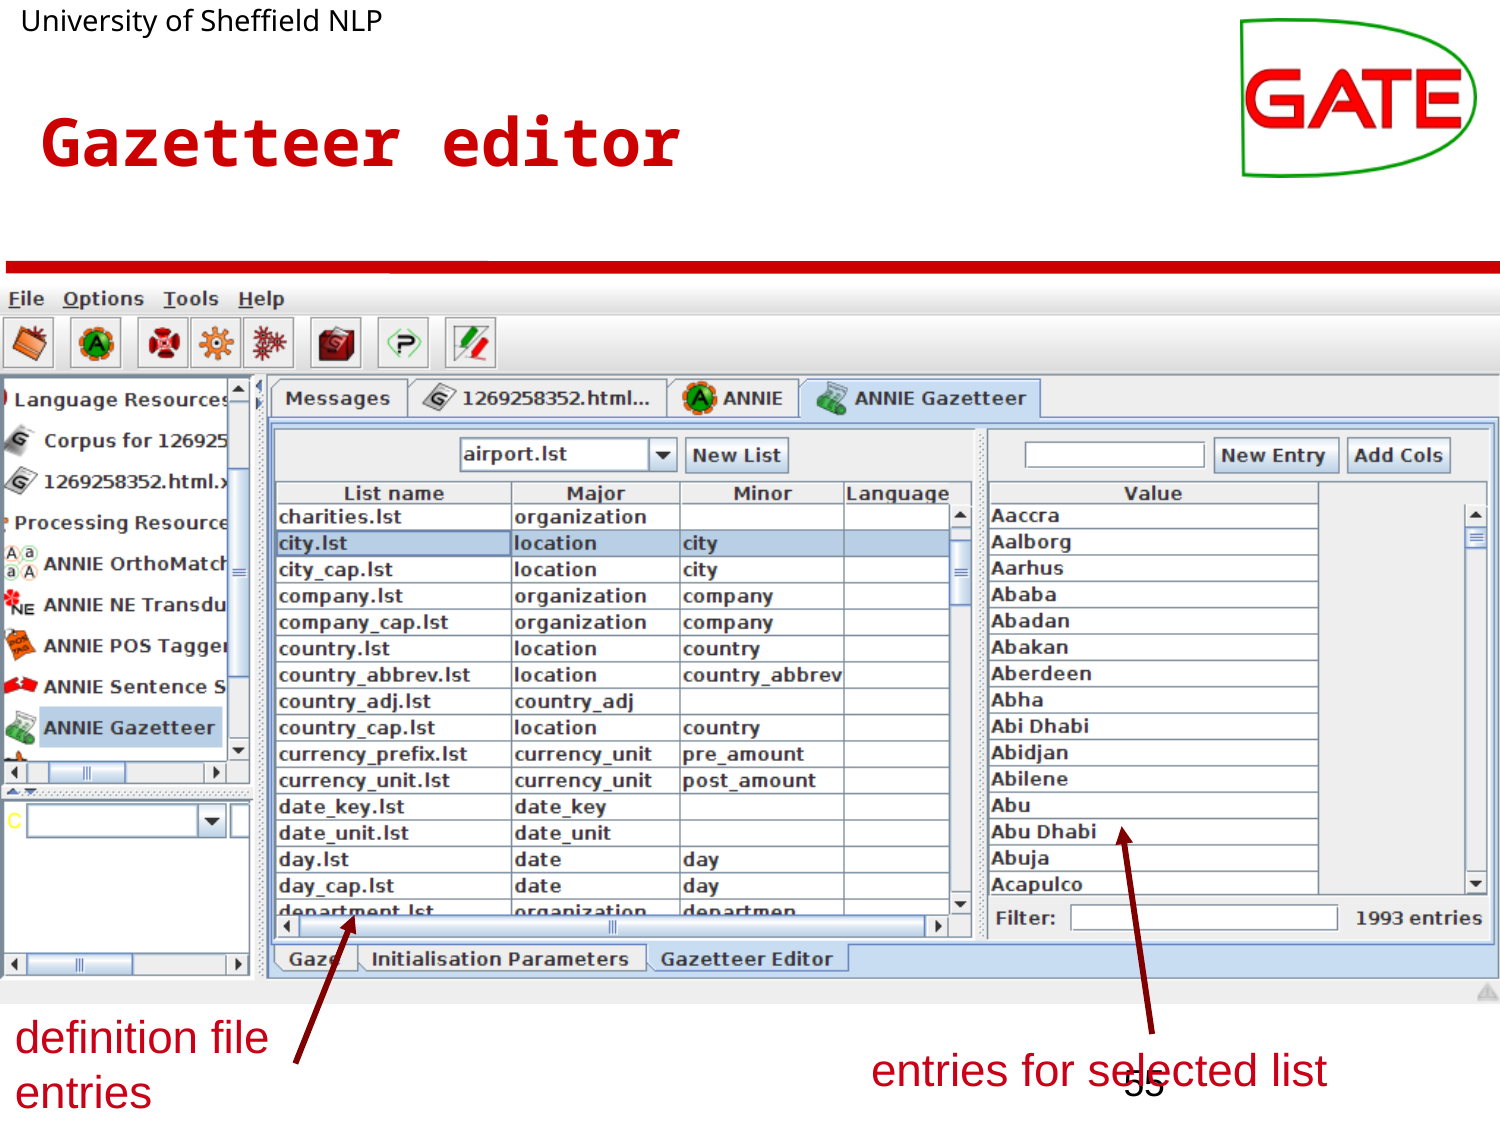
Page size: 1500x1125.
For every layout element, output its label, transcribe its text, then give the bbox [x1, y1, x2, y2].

text_box entries for selected list [856, 1033, 1360, 1125]
text_box definition file entries [0, 1000, 297, 1125]
picture [0, 285, 1500, 1004]
title Gazetteer editor [41, 38, 1383, 247]
picture [1240, 18, 1477, 178]
